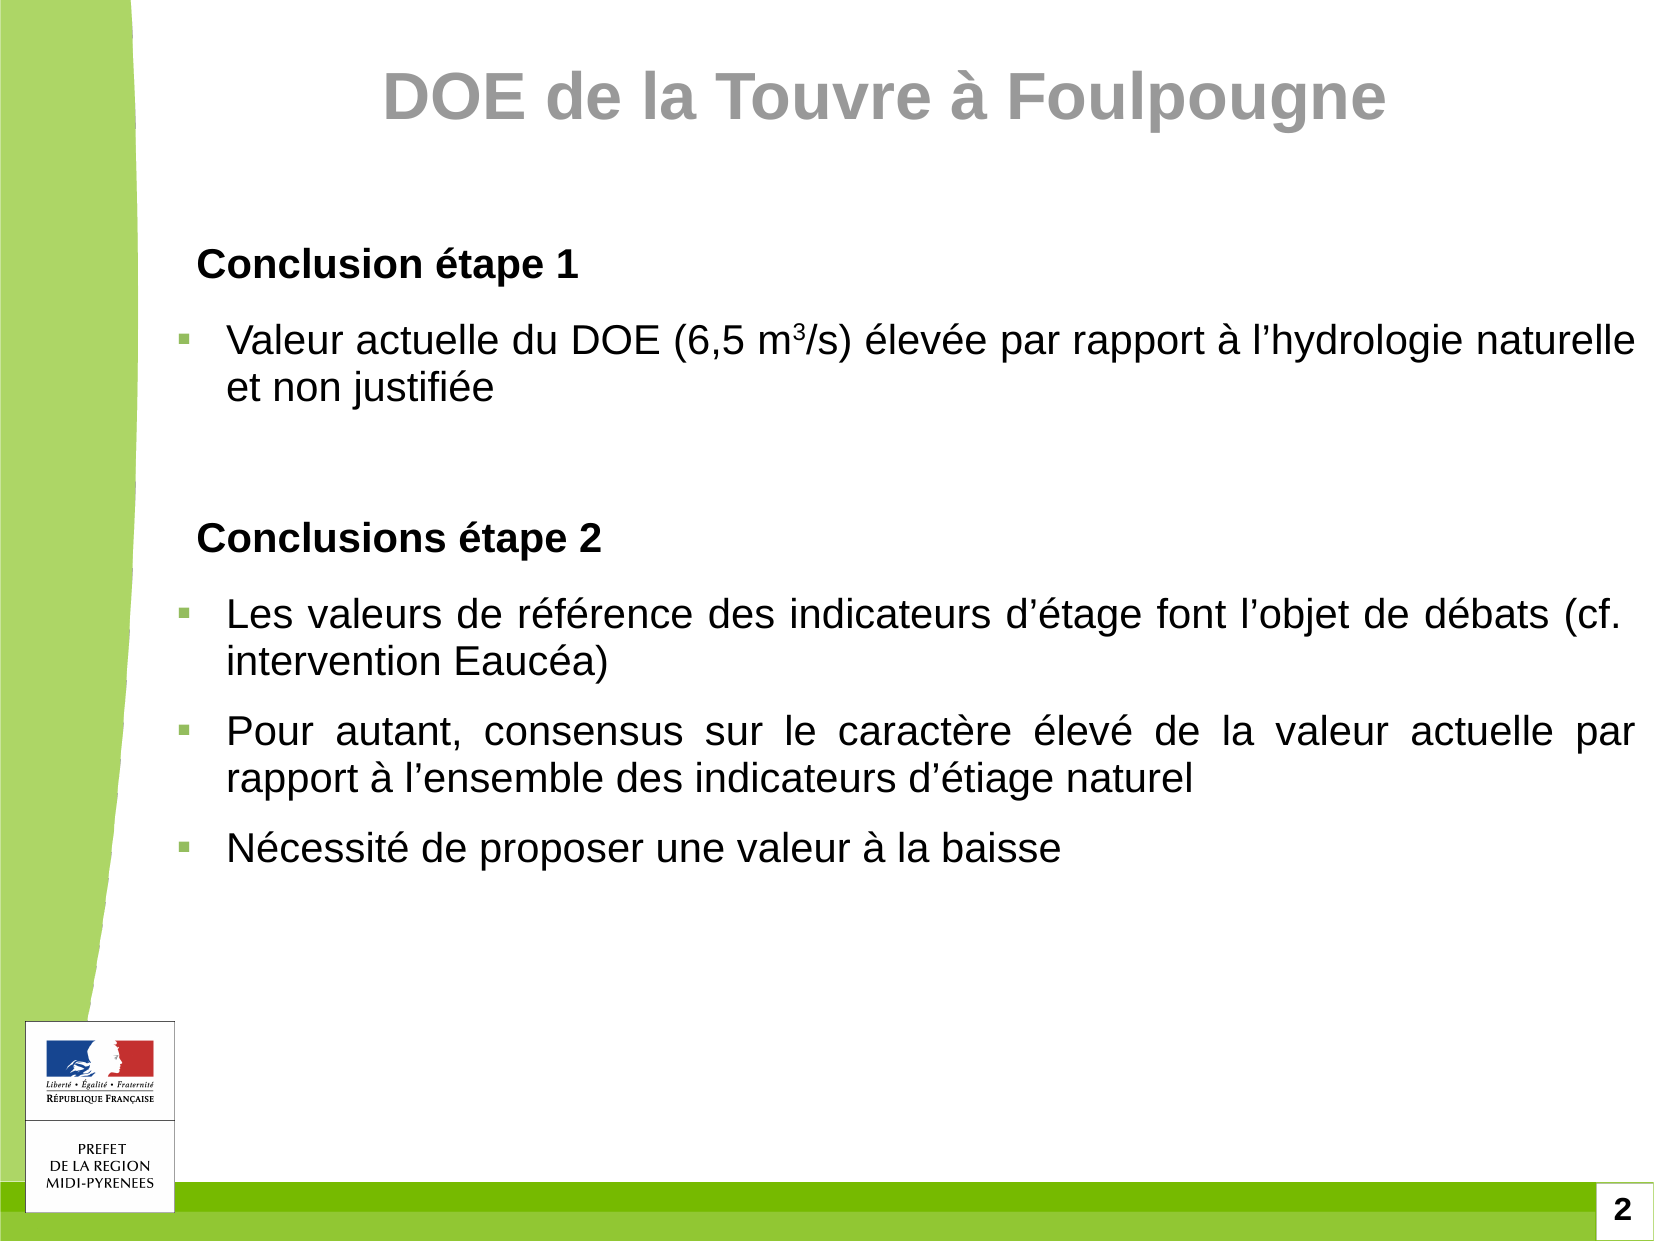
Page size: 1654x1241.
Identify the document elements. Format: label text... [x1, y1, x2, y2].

picture [0, 0, 1654, 1241]
title DOE de la Touvre à Foulpougne [178, 0, 1592, 164]
list Conclusion étape 1 Valeur actuelle du DOE (6,5 m3/s) élevée par rapport à l’hydrologie naturelle et non justifiée Conclusions étape 2 Les valeurs de référence des indicateurs d’étage font l’objet de débats (cf. intervention Eaucéa) Pour autant, consensus sur le caractère élevé de la valeur actuelle par rapport à l’ensemble des indicateurs d’étiage naturel Nécessité de proposer une valeur à la baisse [107, 164, 1637, 1019]
